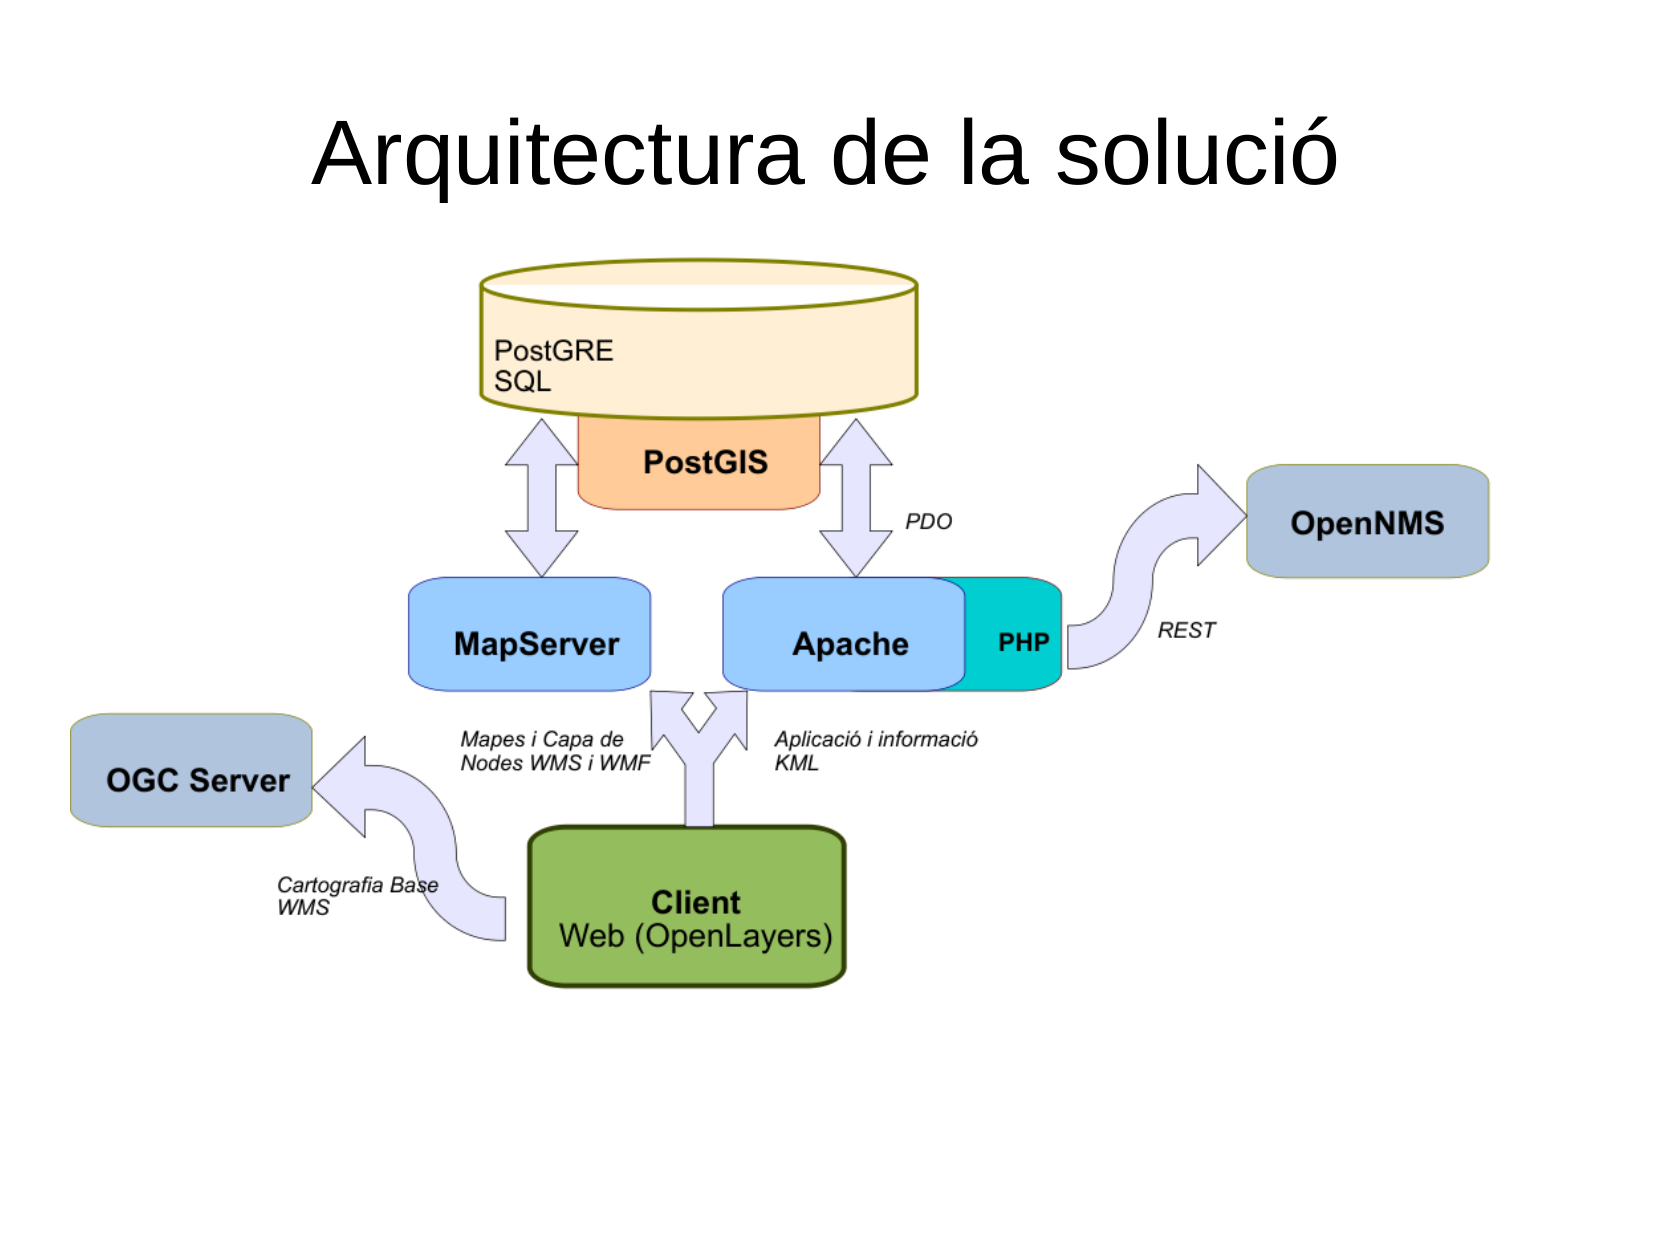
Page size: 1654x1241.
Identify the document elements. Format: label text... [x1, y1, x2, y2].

title Arquitectura de la solució [82, 49, 1571, 256]
picture [70, 256, 1631, 1220]
